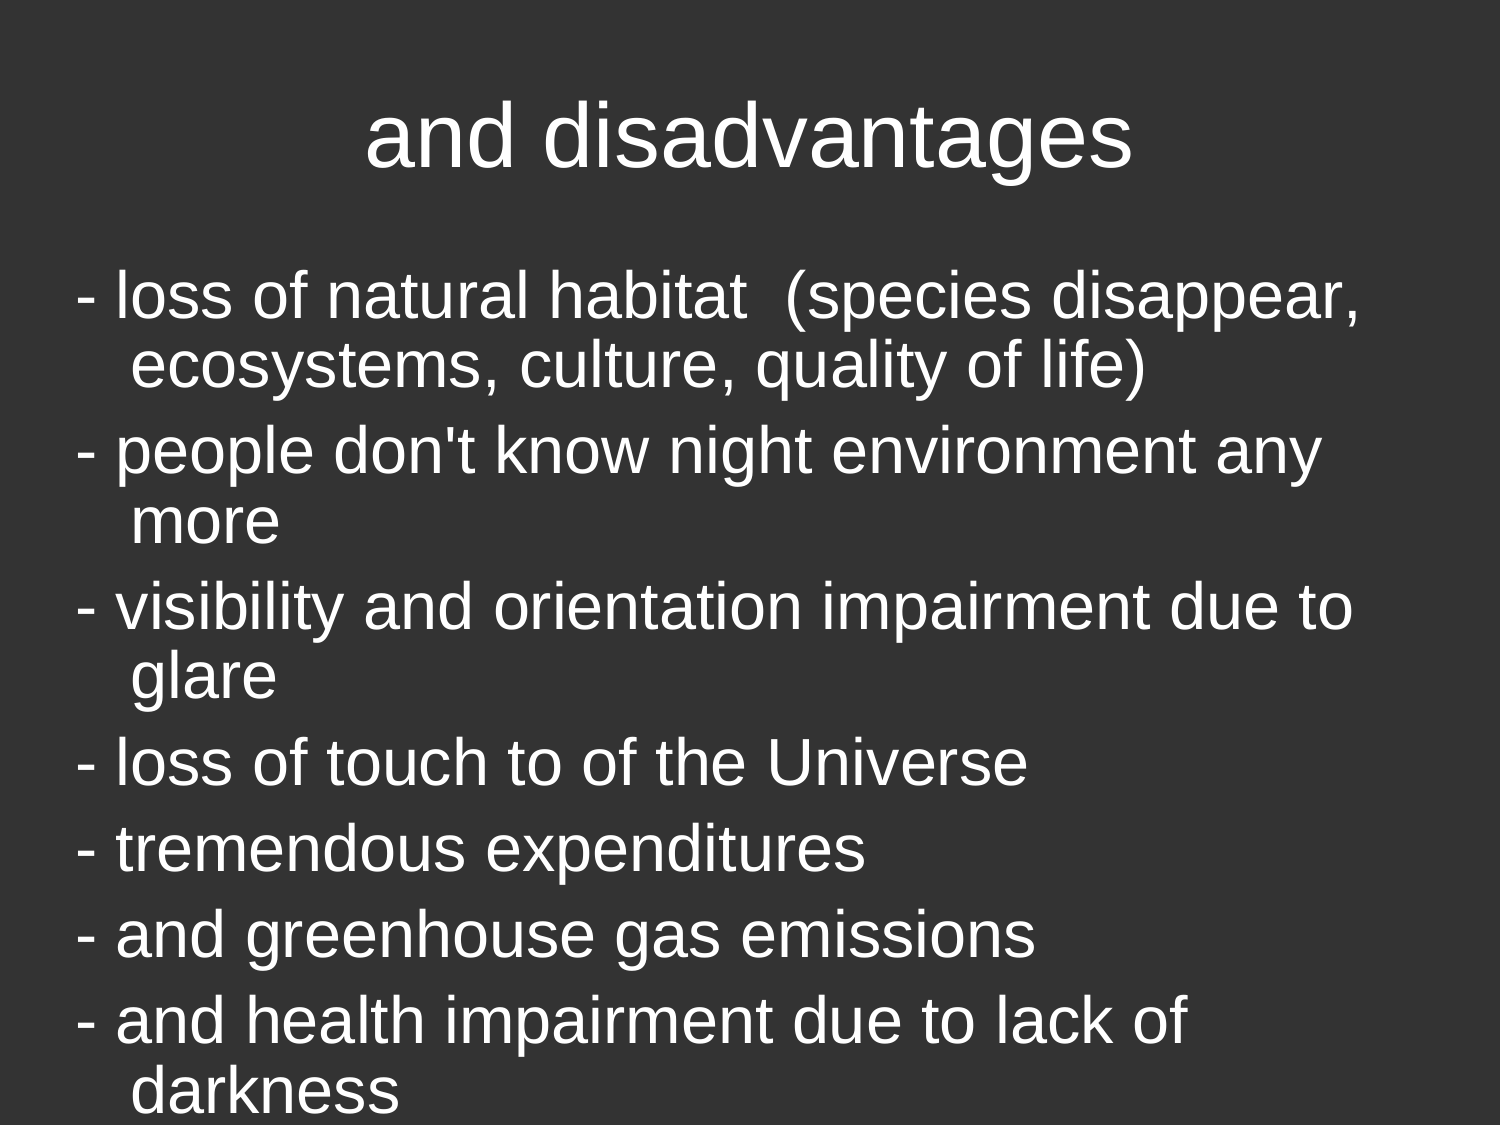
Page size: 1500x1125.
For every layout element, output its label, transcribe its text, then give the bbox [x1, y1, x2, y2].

list - loss of natural habitat (species disappear, ecosystems, culture, quality of life) - people don't know night environment any more - visibility and orientation impairment due to glare - loss of touch to of the Universe - tremendous expenditures - and greenhouse gas emissions - and health impairment due to lack of darkness [75, 262, 1425, 1125]
title and disadvantages [75, 21, 1425, 257]
